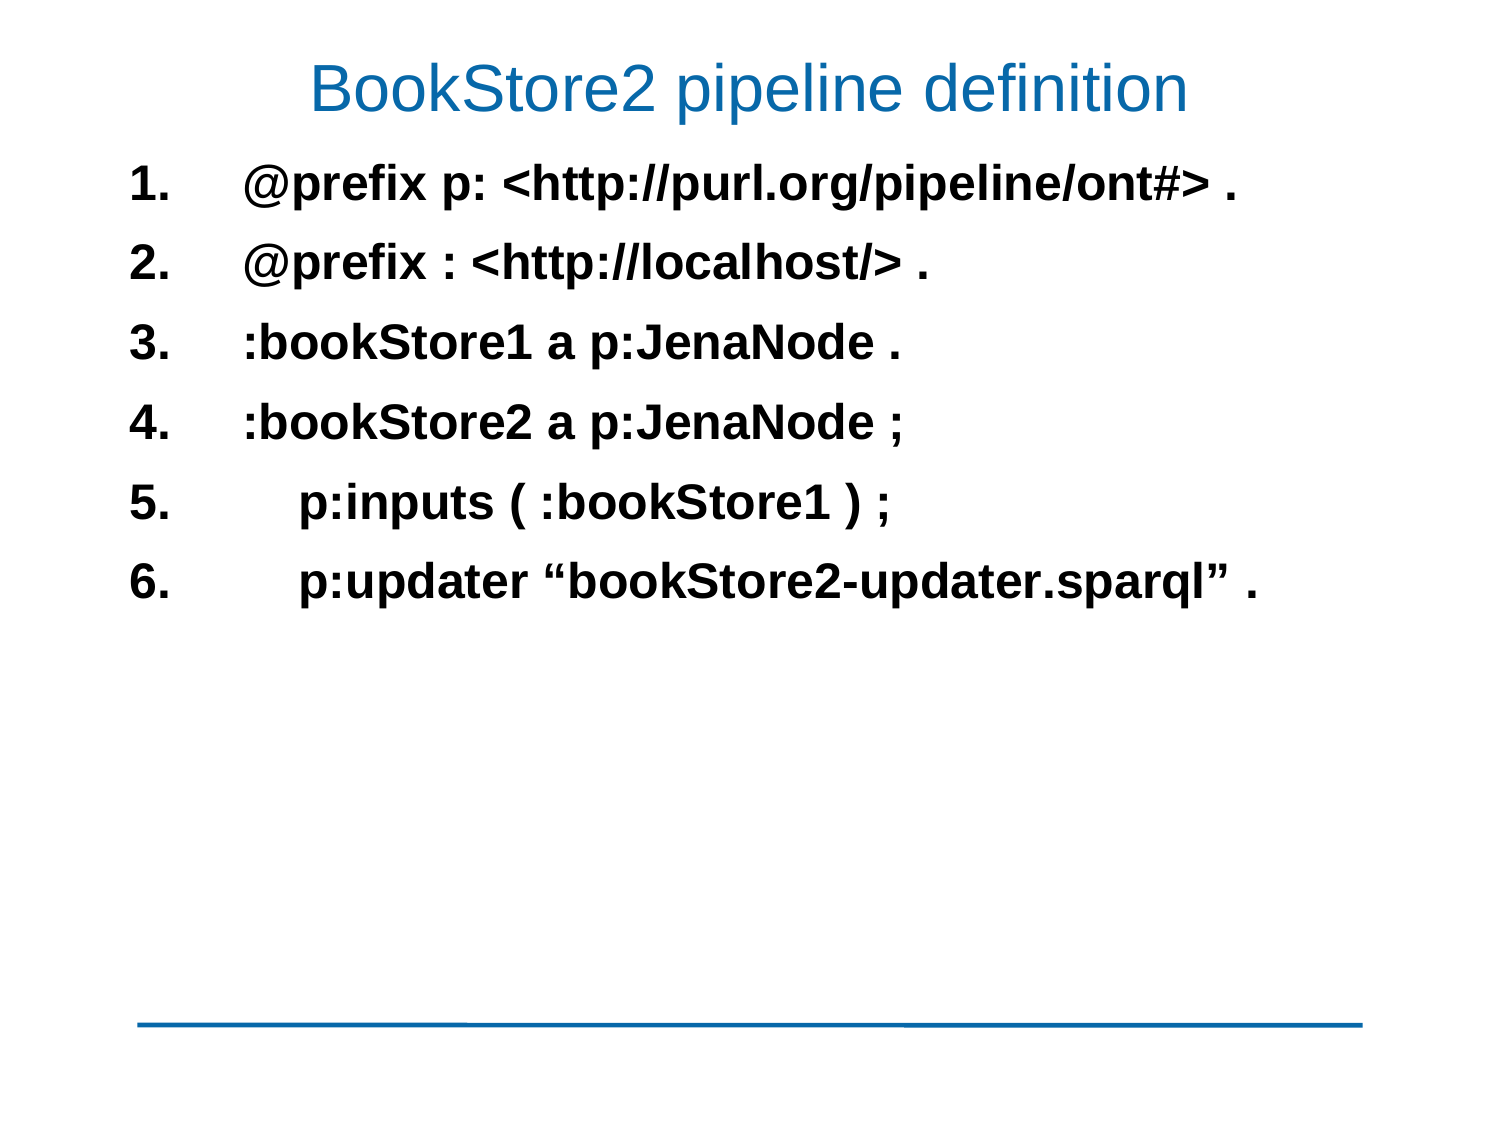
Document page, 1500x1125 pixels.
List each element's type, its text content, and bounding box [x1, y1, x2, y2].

list @prefix p: <http://purl.org/pipeline/ont#> . @prefix : <http://localhost/> . :bookStore1 a p:JenaNode . :bookStore2 a p:JenaNode ; p:inputs ( :bookStore1 ) ; p:updater “bookStore2-updater.sparql” . [115, 135, 1387, 1036]
title BookStore2 pipeline definition [0, 6, 1500, 149]
